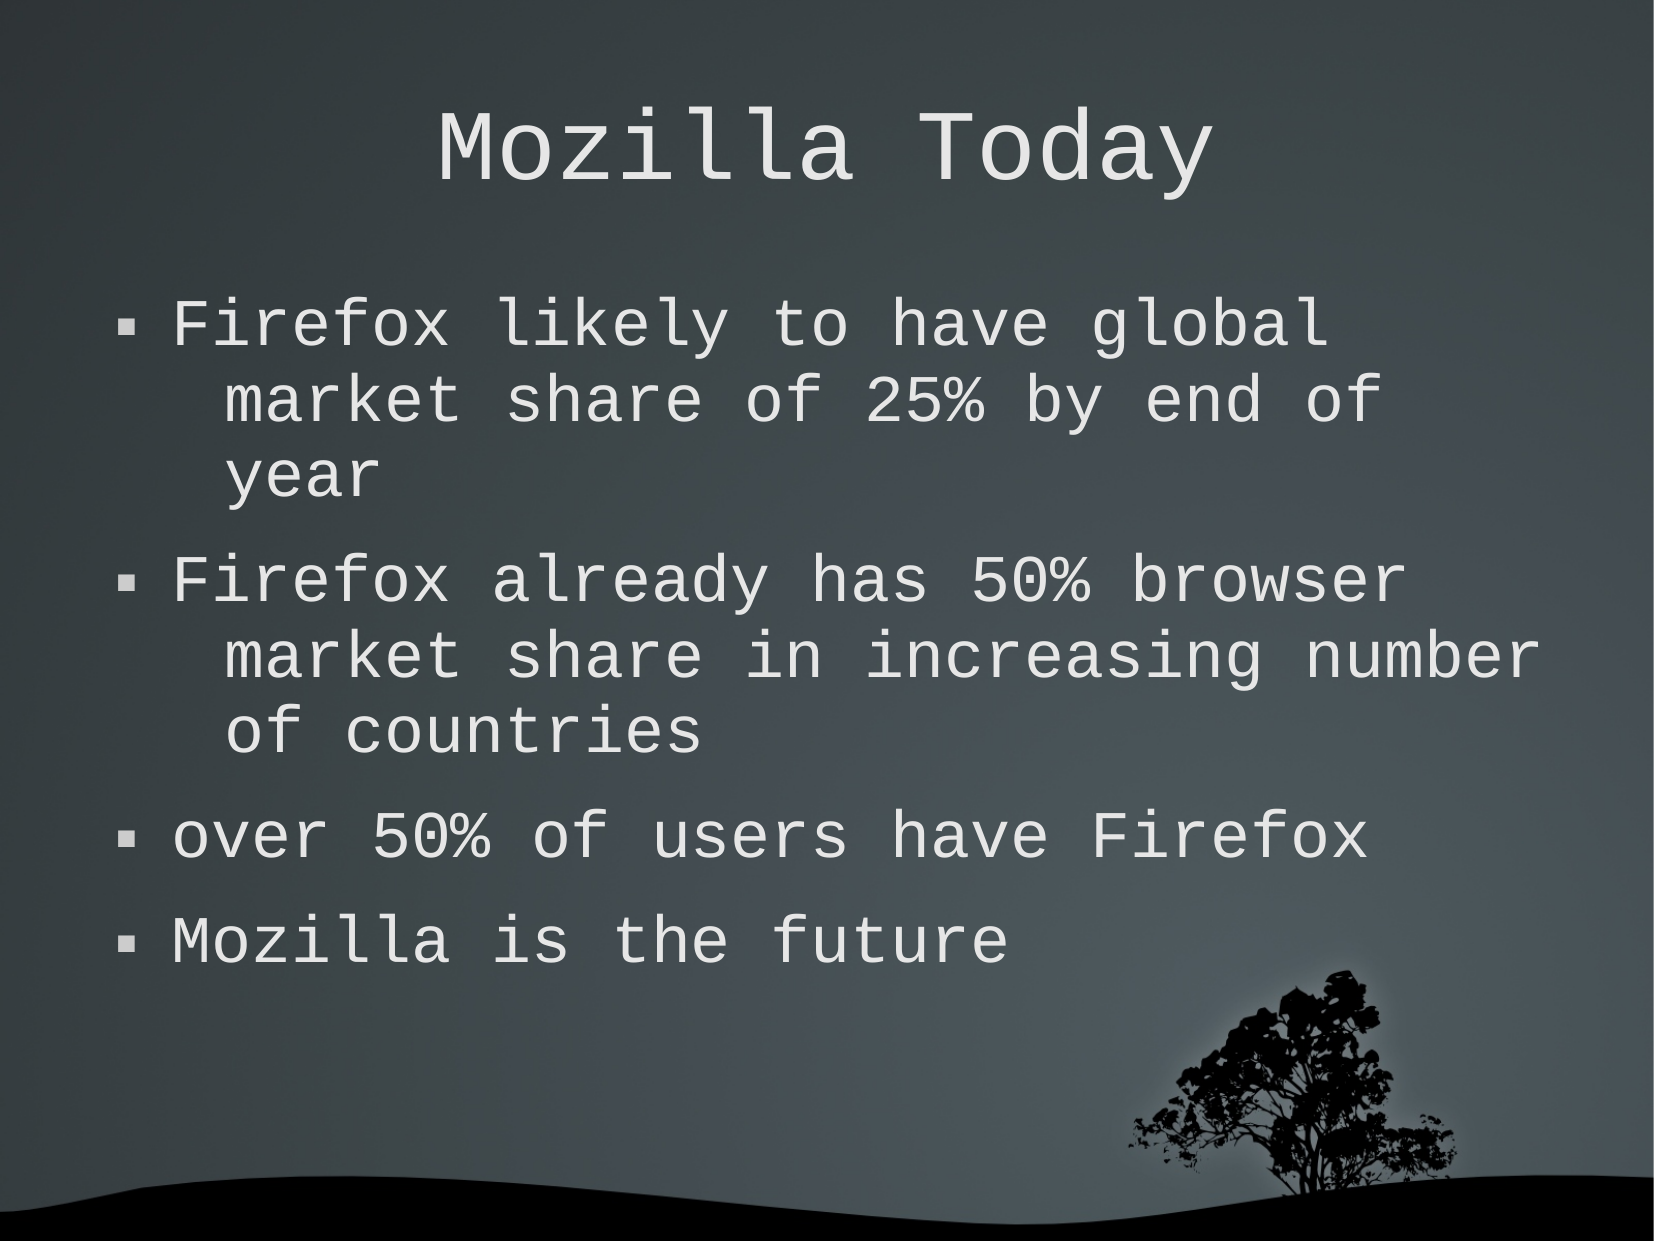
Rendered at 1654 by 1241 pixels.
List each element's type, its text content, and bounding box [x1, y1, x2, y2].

picture [0, 0, 1654, 1241]
list Firefox likely to have global market share of 25% by end of year Firefox already has 50% browser market share in increasing number of countries over 50% of users have Firefox Mozilla is the future [82, 290, 1571, 1109]
title Mozilla Today [82, 49, 1571, 257]
